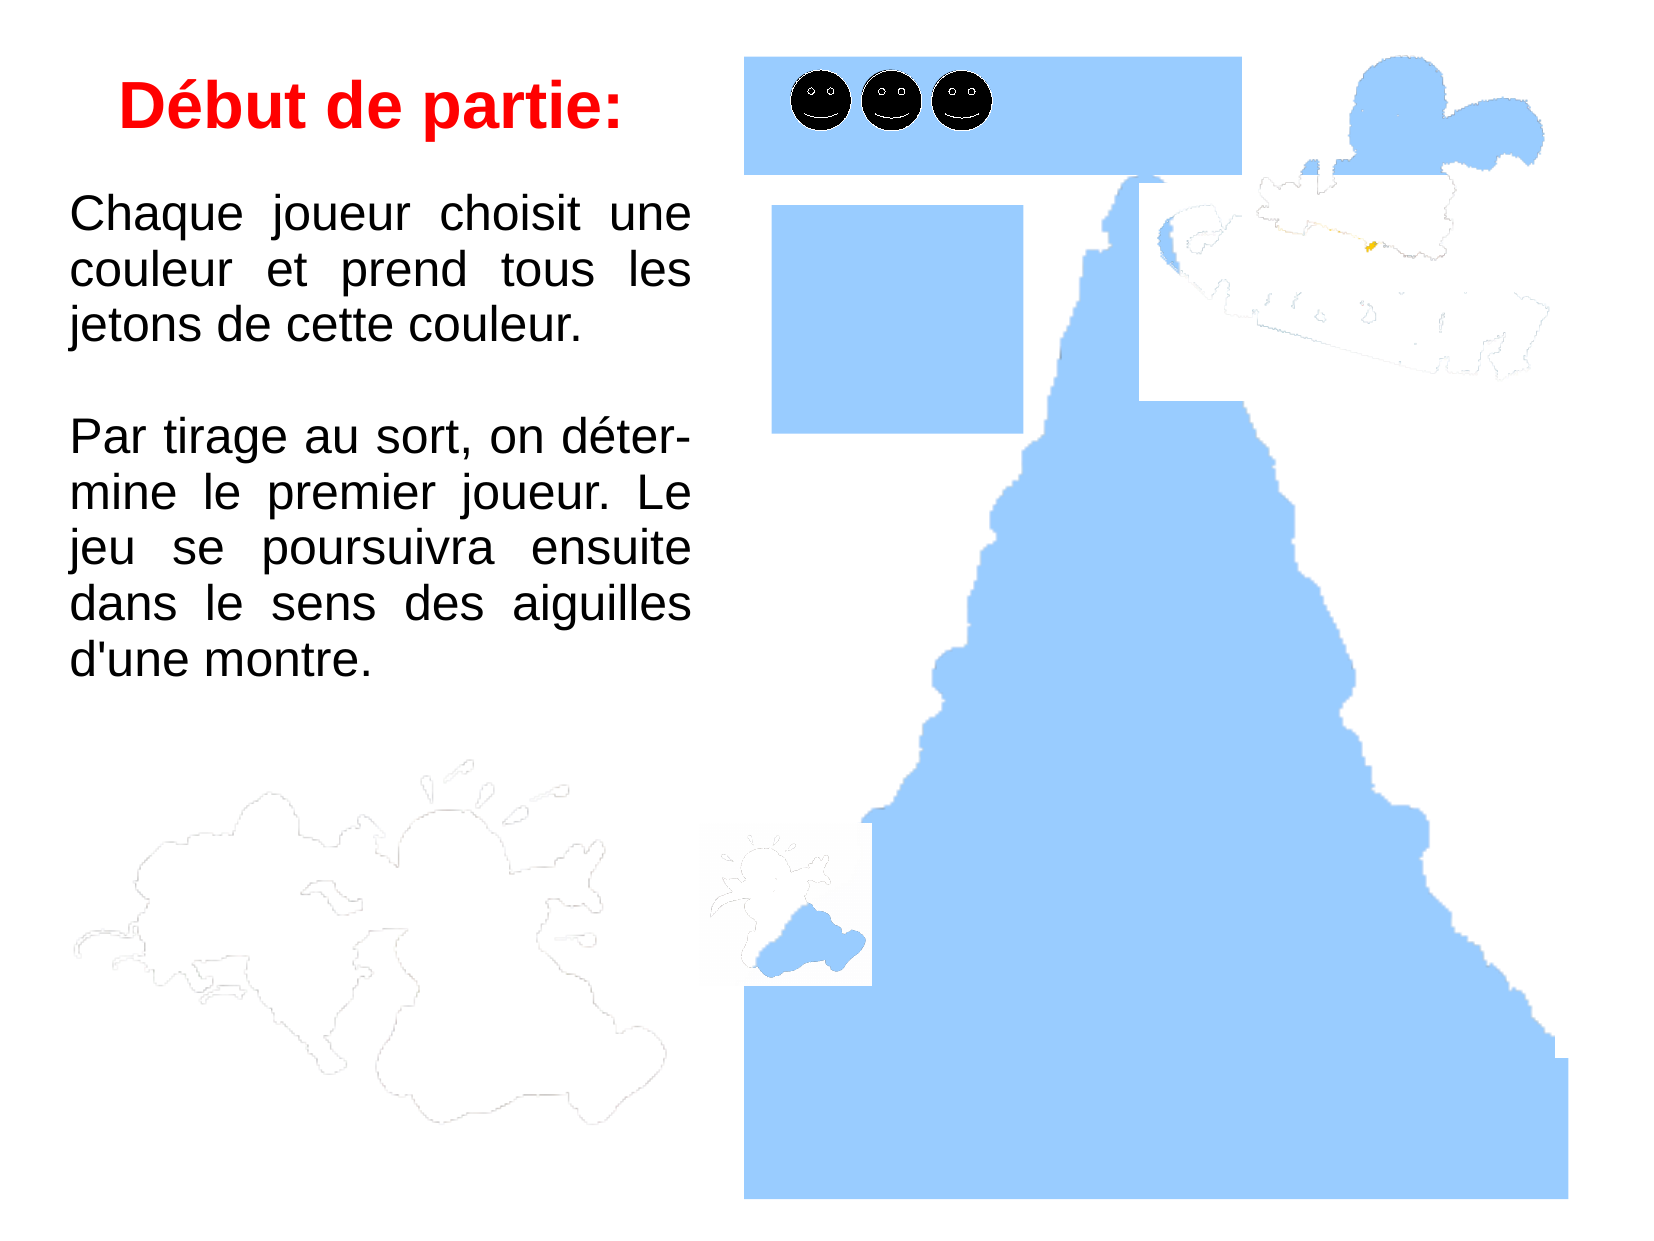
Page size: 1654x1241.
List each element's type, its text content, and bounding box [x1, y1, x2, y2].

text_box [861, 70, 922, 131]
picture [66, 737, 678, 1141]
text_box Chaque joueur choisit une couleur et prend tous les jetons de cette couleur. Par tirage au sort, on déter-mine le premier joueur. Le jeu se poursuivra ensuite dans le sens des aiguilles d'une montre. [54, 177, 708, 695]
text_box Début de partie: [103, 60, 698, 151]
text_box [771, 205, 1024, 434]
text_box [790, 69, 852, 131]
picture [699, 21, 1606, 1188]
text_box [931, 70, 993, 131]
text_box [744, 1188, 1569, 1200]
